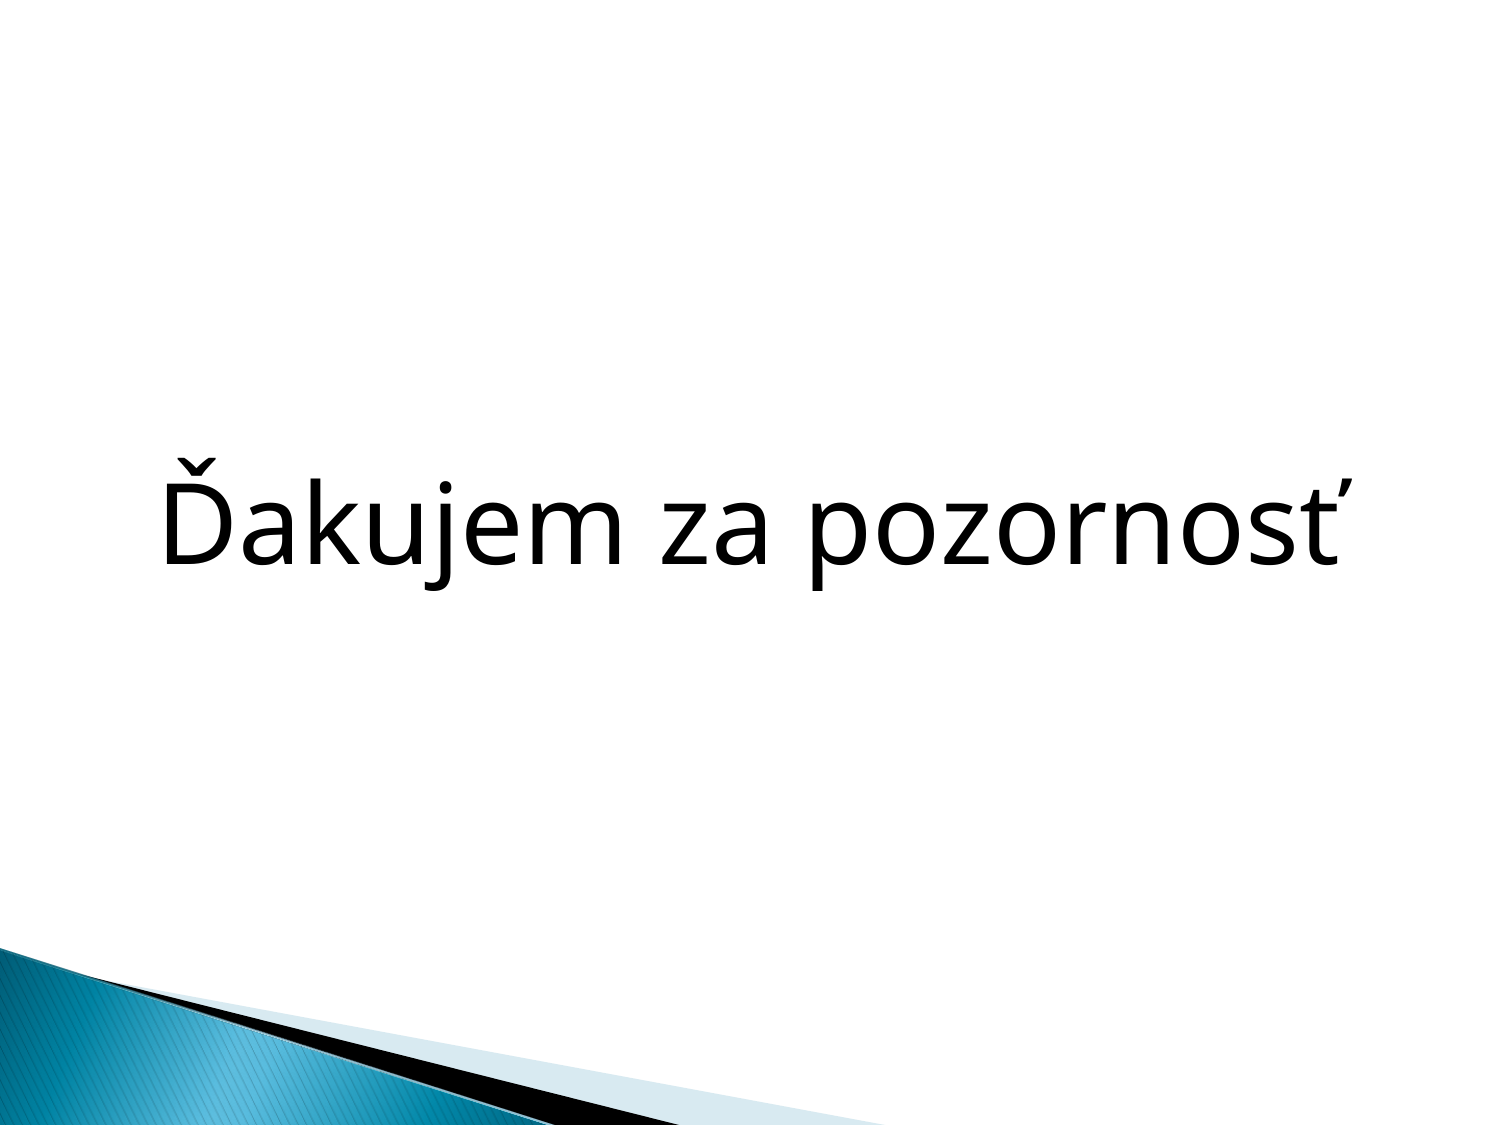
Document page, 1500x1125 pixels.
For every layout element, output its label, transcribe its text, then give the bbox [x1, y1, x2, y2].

list Ďakujem za pozornosť [64, 444, 1415, 958]
picture [0, 946, 559, 1125]
